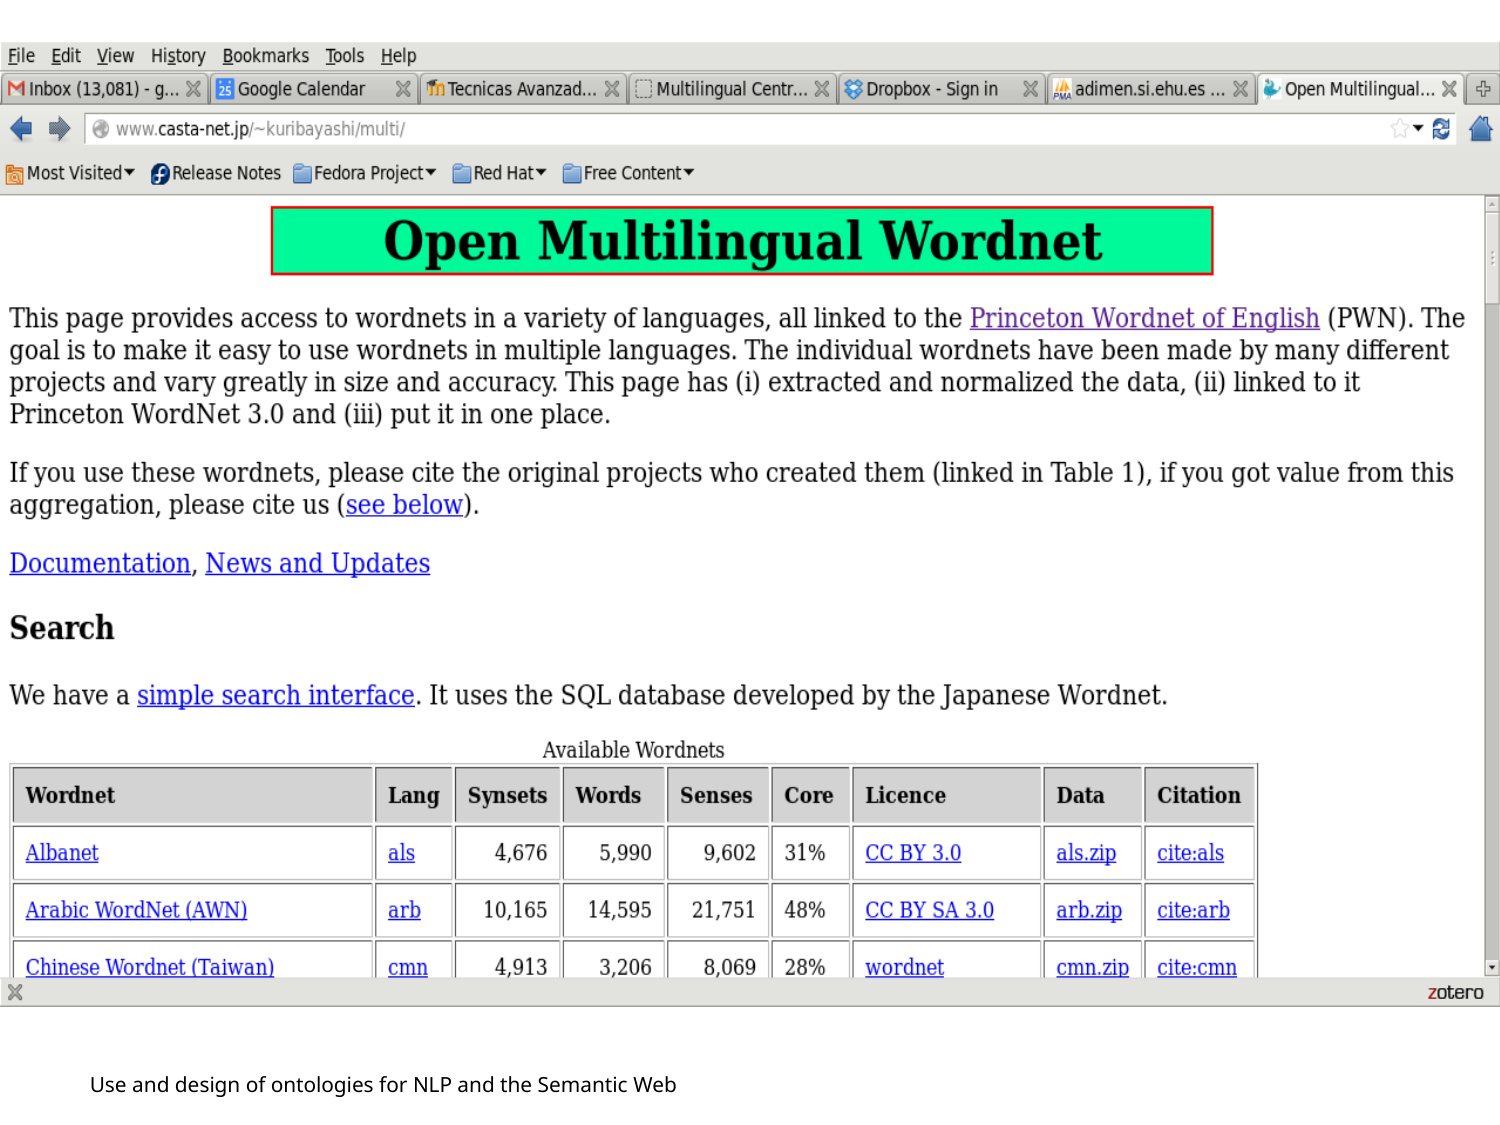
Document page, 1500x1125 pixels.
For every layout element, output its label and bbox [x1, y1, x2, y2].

picture [0, 41, 1500, 1007]
